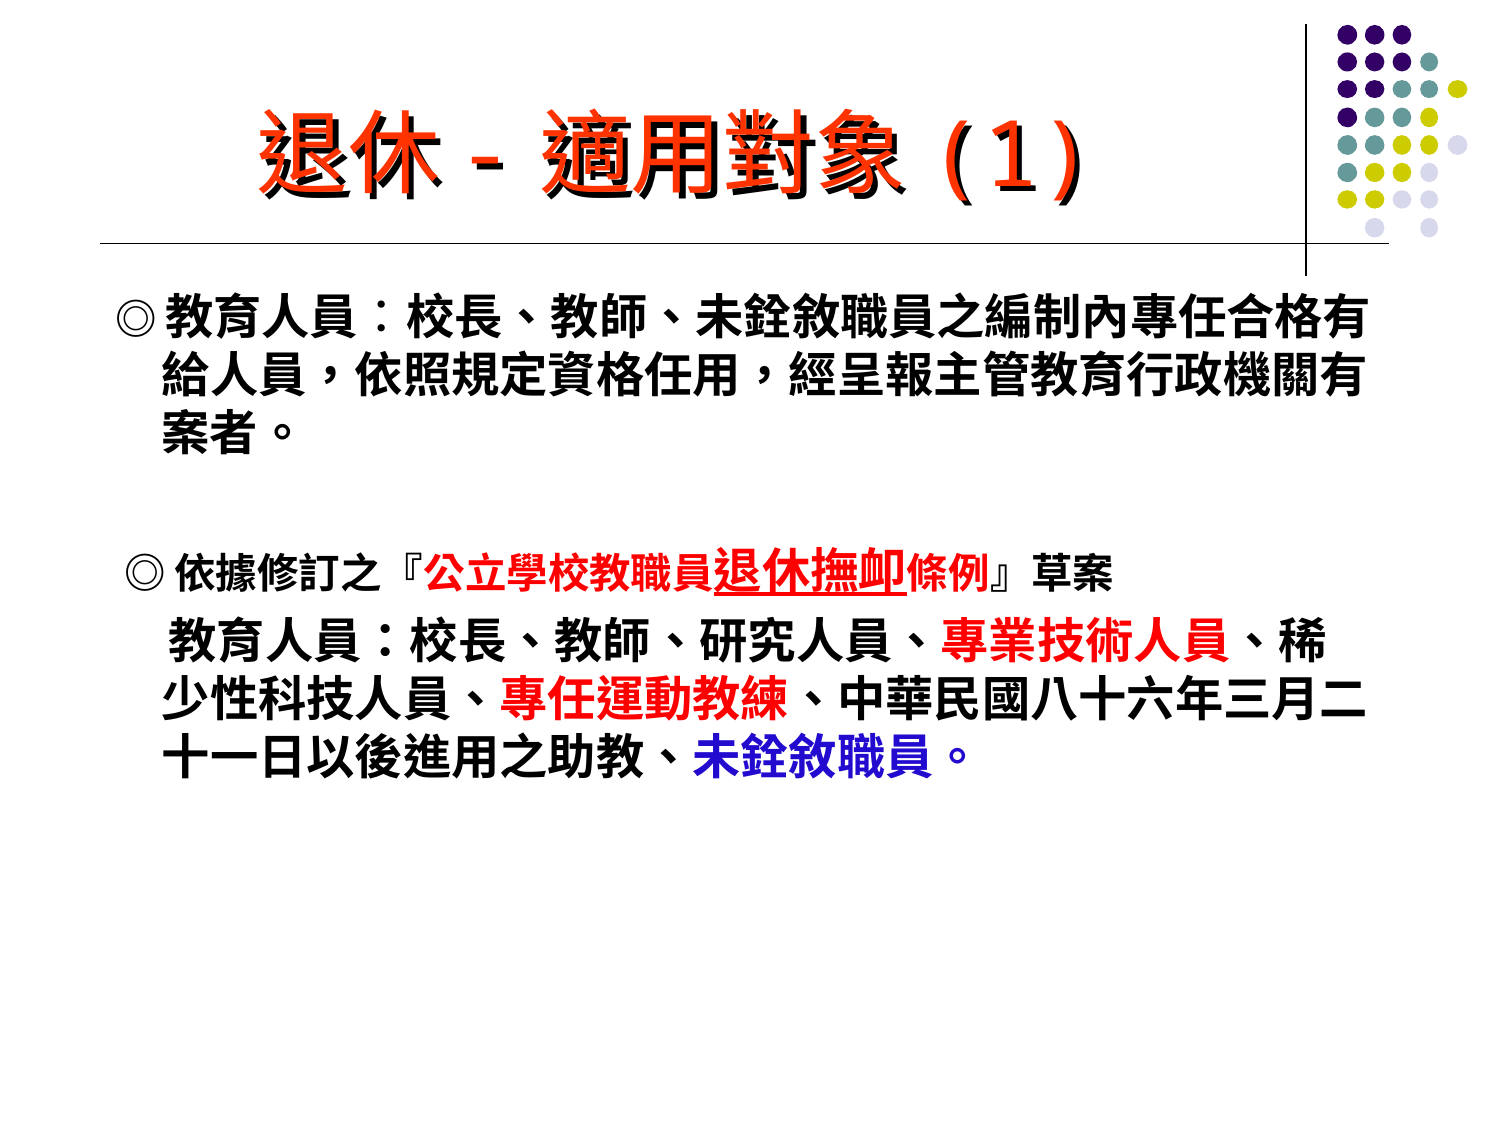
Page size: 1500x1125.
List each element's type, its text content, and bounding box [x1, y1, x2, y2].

title 退休-適用對象(1) [112, 0, 1238, 213]
list ◎教育人員：校長、教師、未銓敘職員之編制內專任合格有給人員，依照規定資格任用，經呈報主管教育行政機關有案者。 ◎依據修訂之『公立學校教職員退休撫卹條例』草案 教育人員：校長、教師、研究人員、專業技術人員、稀少性科技人員、專任運動教練、中華民國八十六年三月二十一日以後進用之助教、未銓敘職員。 [100, 278, 1388, 1035]
